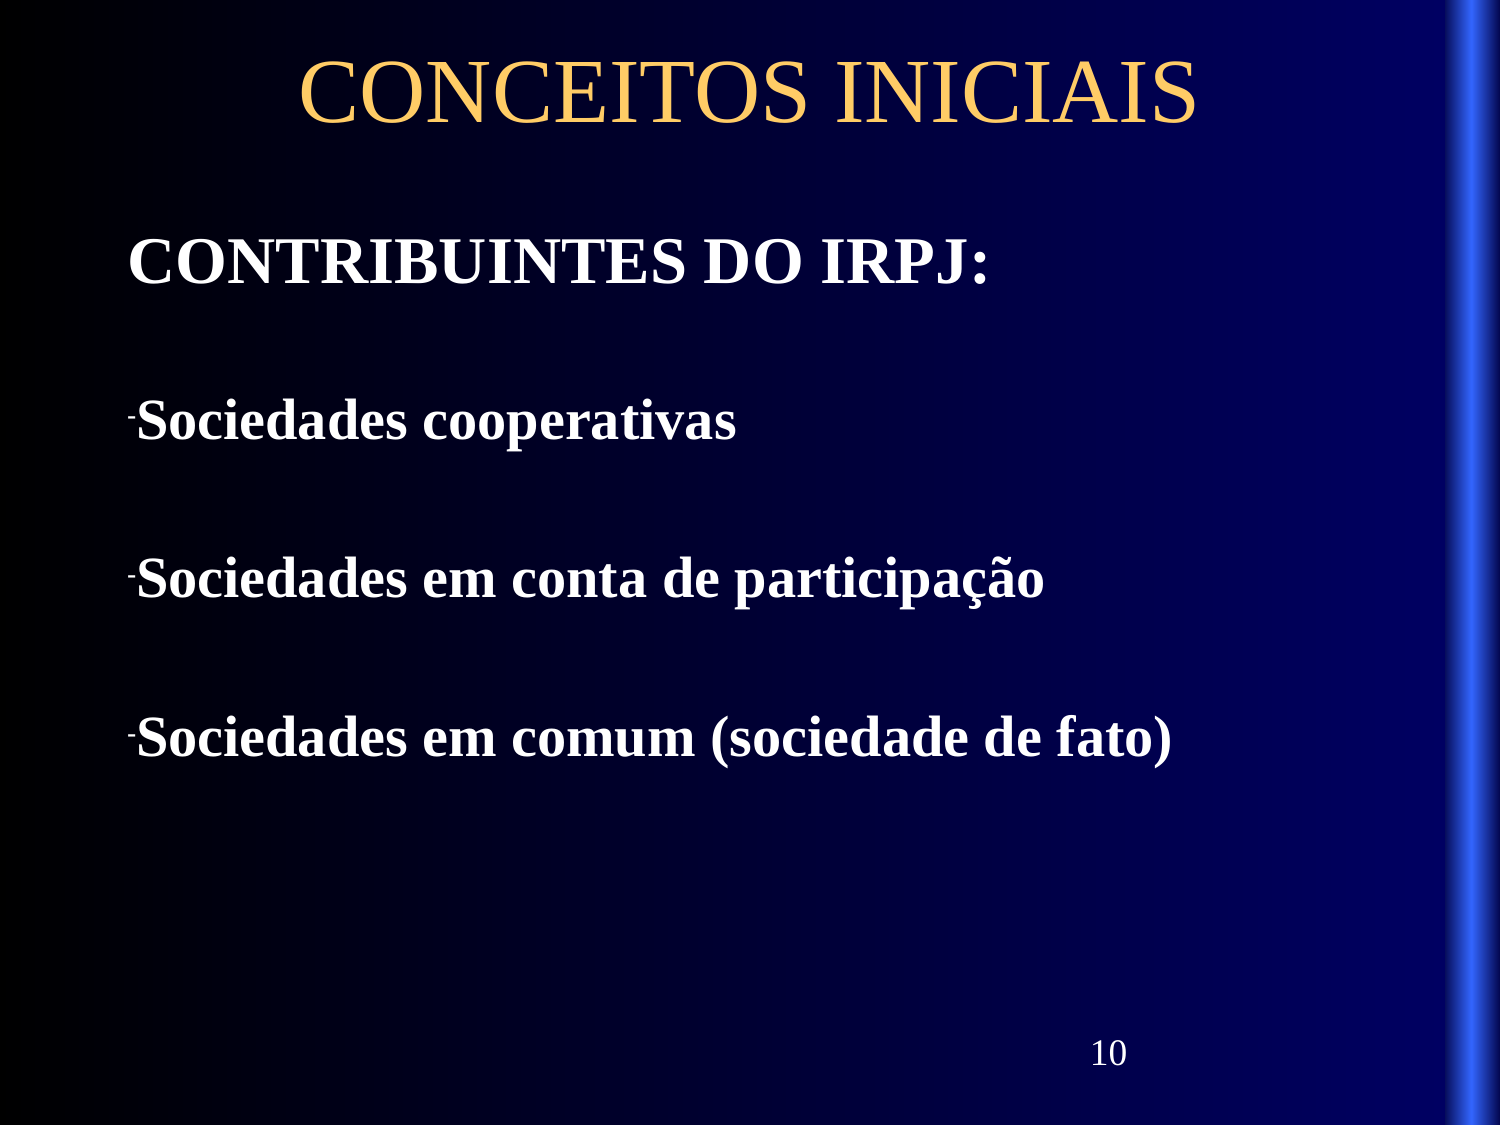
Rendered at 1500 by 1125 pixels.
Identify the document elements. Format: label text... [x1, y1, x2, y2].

title CONCEITOS INICIAIS [112, 23, 1388, 211]
text_box CONTRIBUINTES DO IRPJ: Sociedades cooperativas Sociedades em conta de participação Sociedades em comum (sociedade de fato) [112, 216, 1388, 938]
